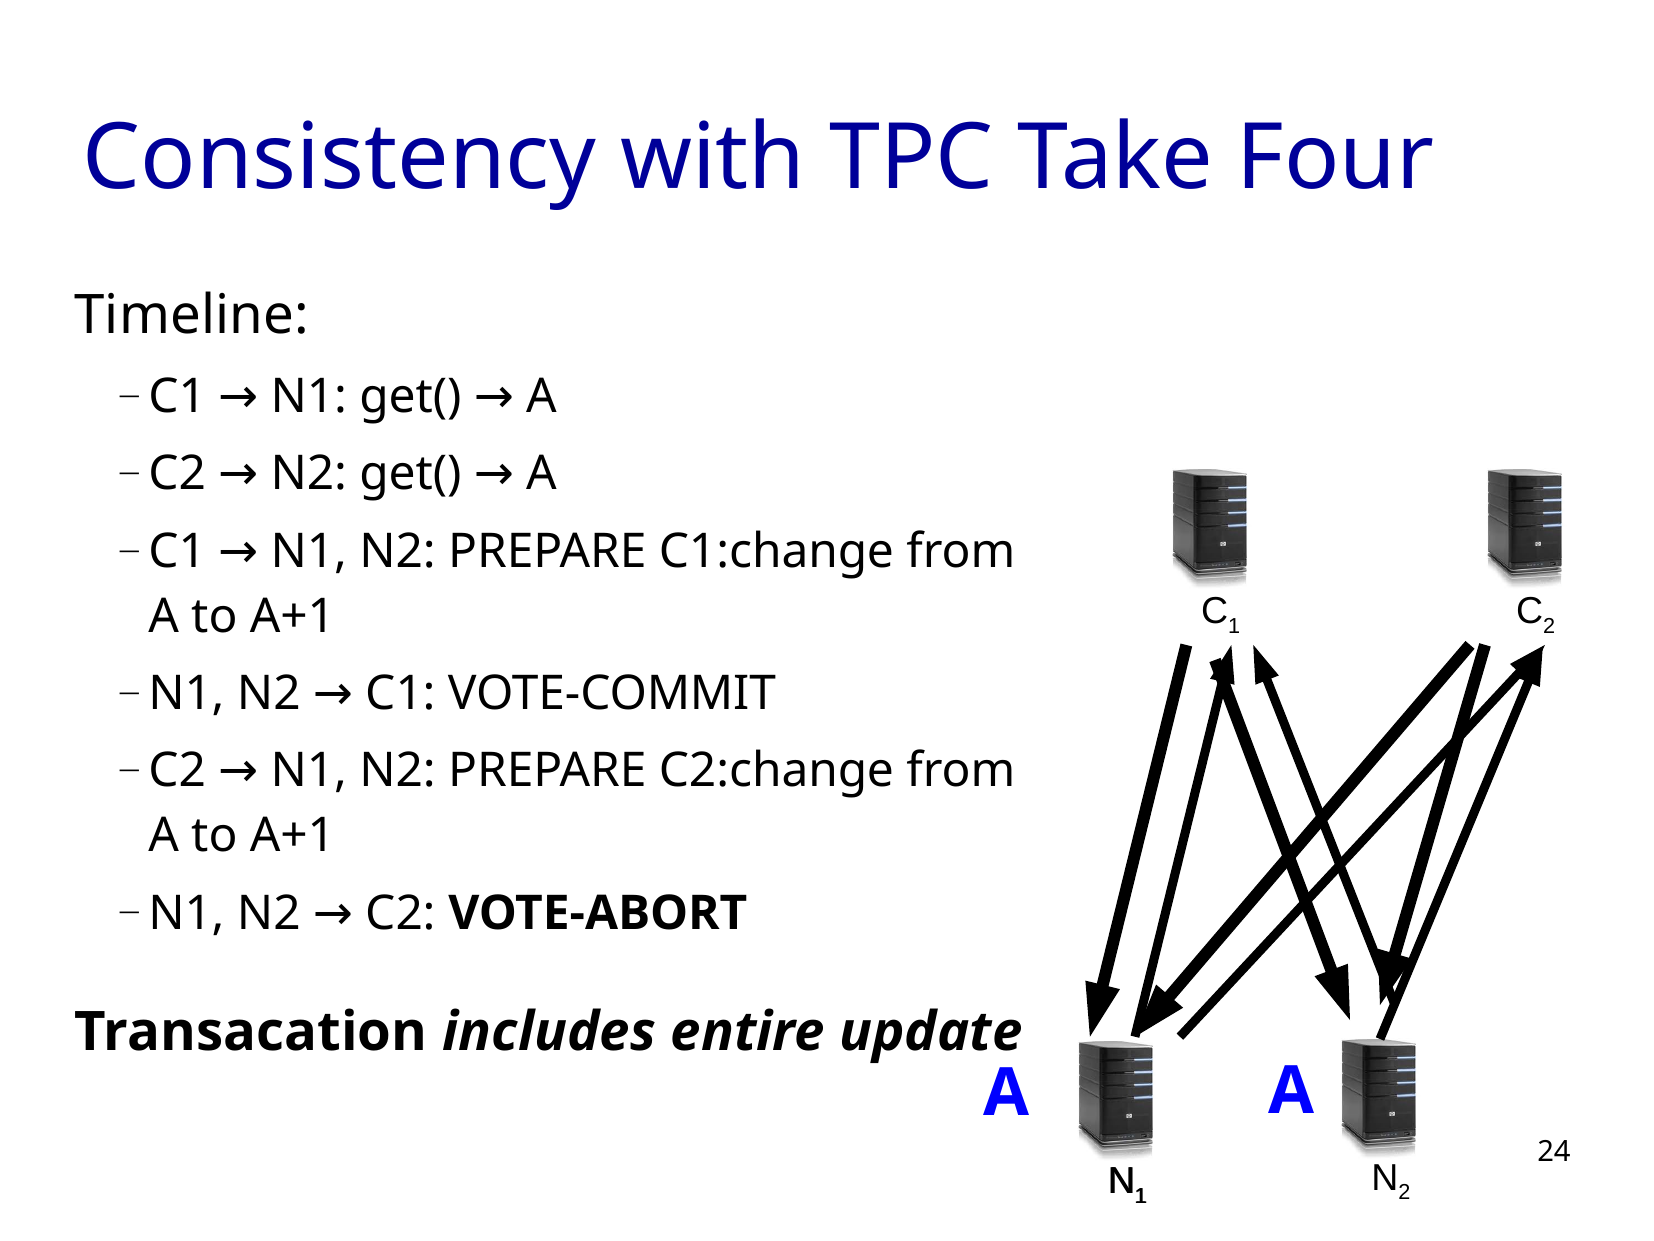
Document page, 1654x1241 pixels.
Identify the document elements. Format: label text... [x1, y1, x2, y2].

text_box C1 [1186, 578, 1255, 645]
picture [1149, 464, 1274, 589]
text_box N2 [1356, 1145, 1426, 1212]
title Consistency with TPC Take Four [82, 49, 1571, 257]
list Timeline: C1 → N1: get() → A C2 → N2: get() → A C1 → N1, N2: PREPARE C1:change from A to A+1 N1, N2 → C1: VOTE-COMMIT C2 → N1, N2: PREPARE C2:change from A to A+1 N1, N2 → C2: VOTE-ABORT Transacation includes entire update [45, 275, 1036, 1081]
picture [1464, 464, 1589, 589]
text_box A [1253, 1035, 1360, 1126]
text_box A [968, 1036, 1075, 1127]
text_box N1 [1092, 1148, 1162, 1215]
picture [1318, 1034, 1443, 1159]
picture [1055, 1036, 1180, 1161]
text_box C2 [1501, 578, 1570, 645]
